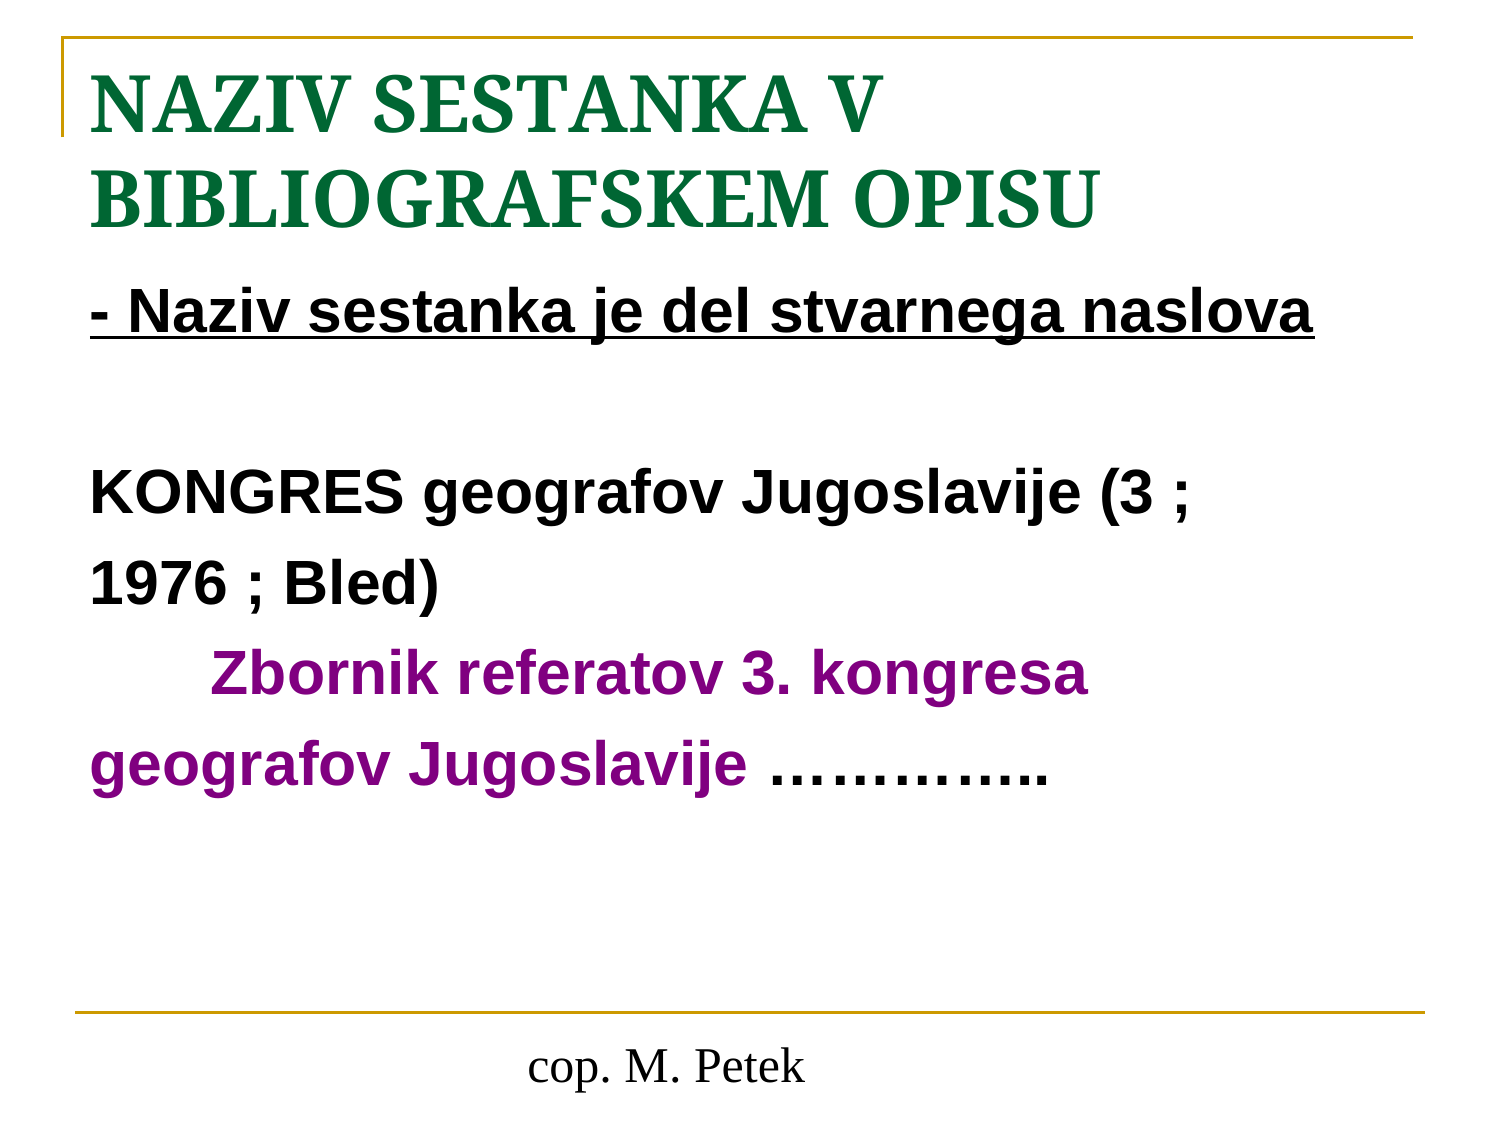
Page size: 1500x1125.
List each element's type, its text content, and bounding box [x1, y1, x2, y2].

title NAZIV SESTANKA V BIBLIOGRAFSKEM OPISU [75, 45, 1426, 252]
list - Naziv sestanka je del stvarnega naslova KONGRES geografov Jugoslavije (3 ; 1976 ; Bled) Zbornik referatov 3. kongresa geografov Jugoslavije ………….. [75, 262, 1426, 1006]
